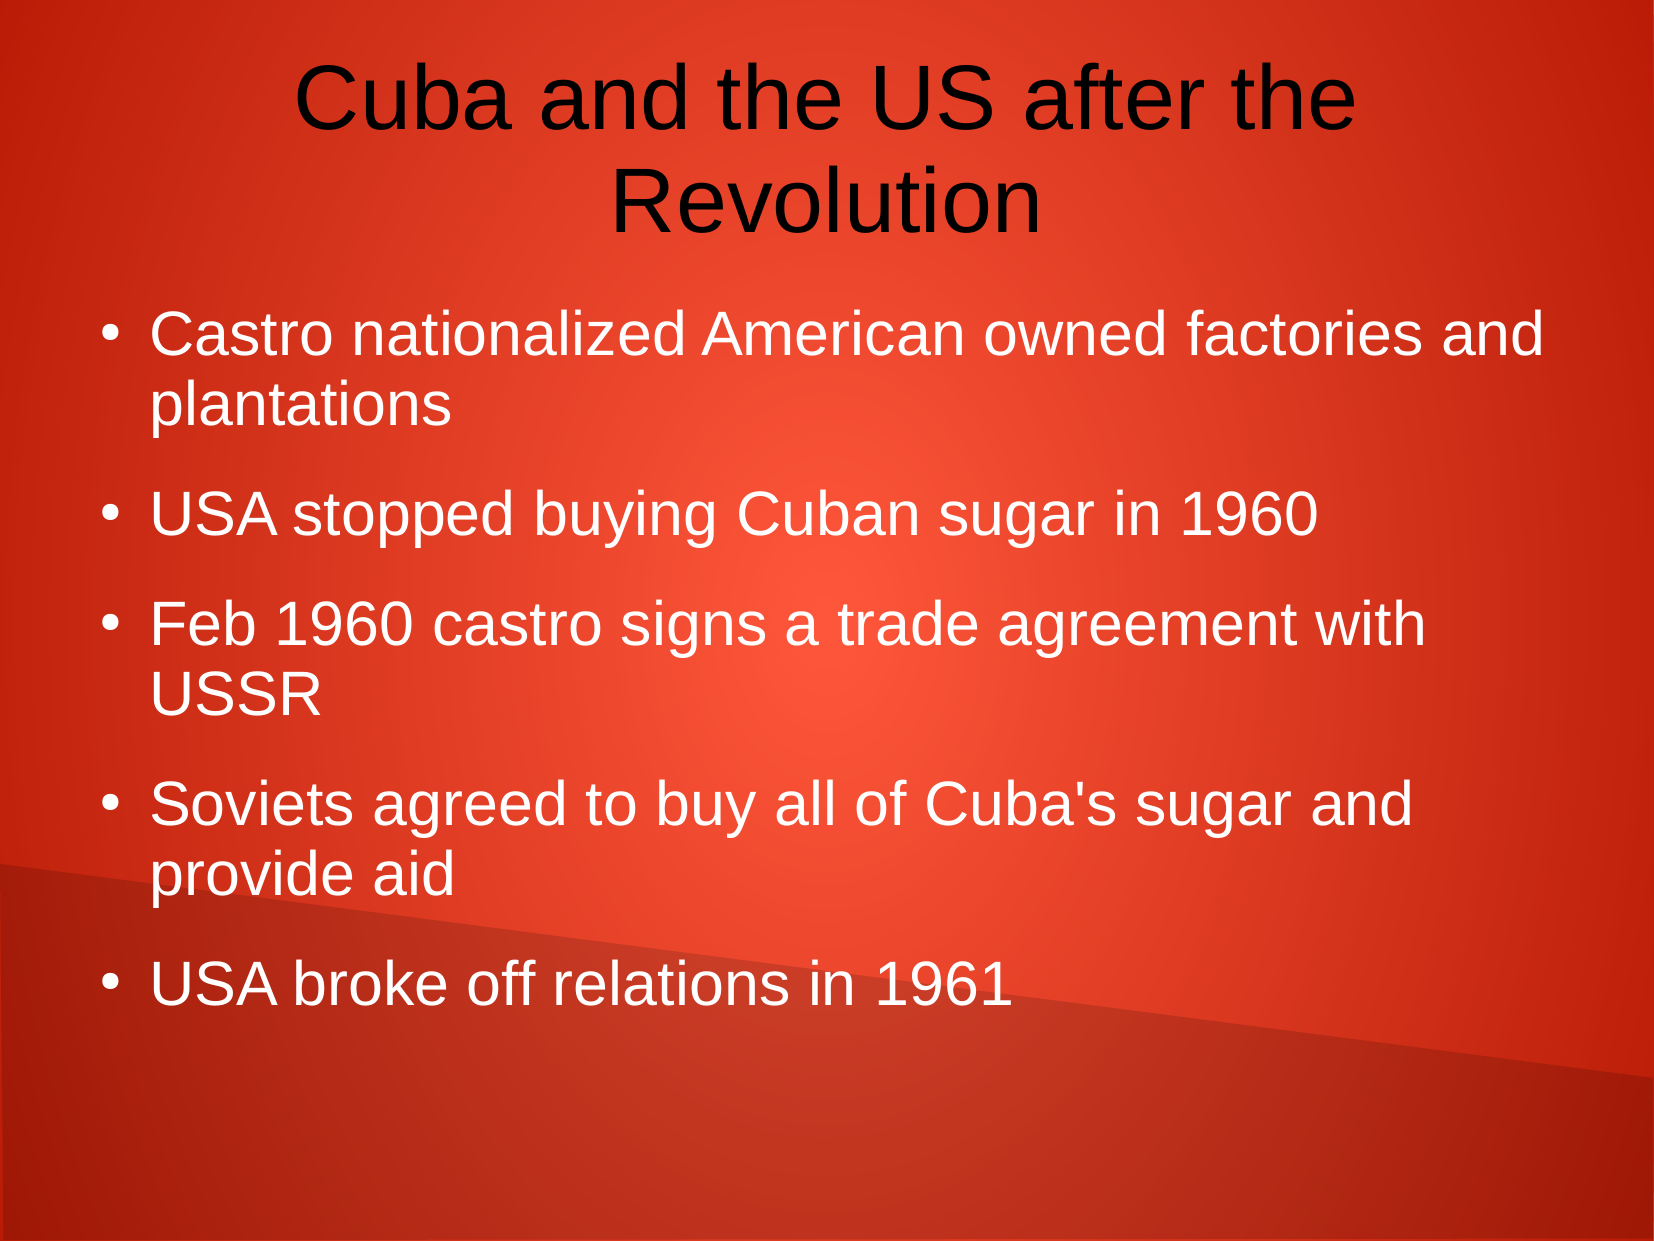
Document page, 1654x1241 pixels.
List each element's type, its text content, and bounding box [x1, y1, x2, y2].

title Cuba and the US after the Revolution [82, 46, 1571, 253]
list Castro nationalized American owned factories and plantations USA stopped buying Cuban sugar in 1960 Feb 1960 castro signs a trade agreement with USSR Soviets agreed to buy all of Cuba's sugar and provide aid USA broke off relations in 1961 [82, 299, 1571, 1019]
